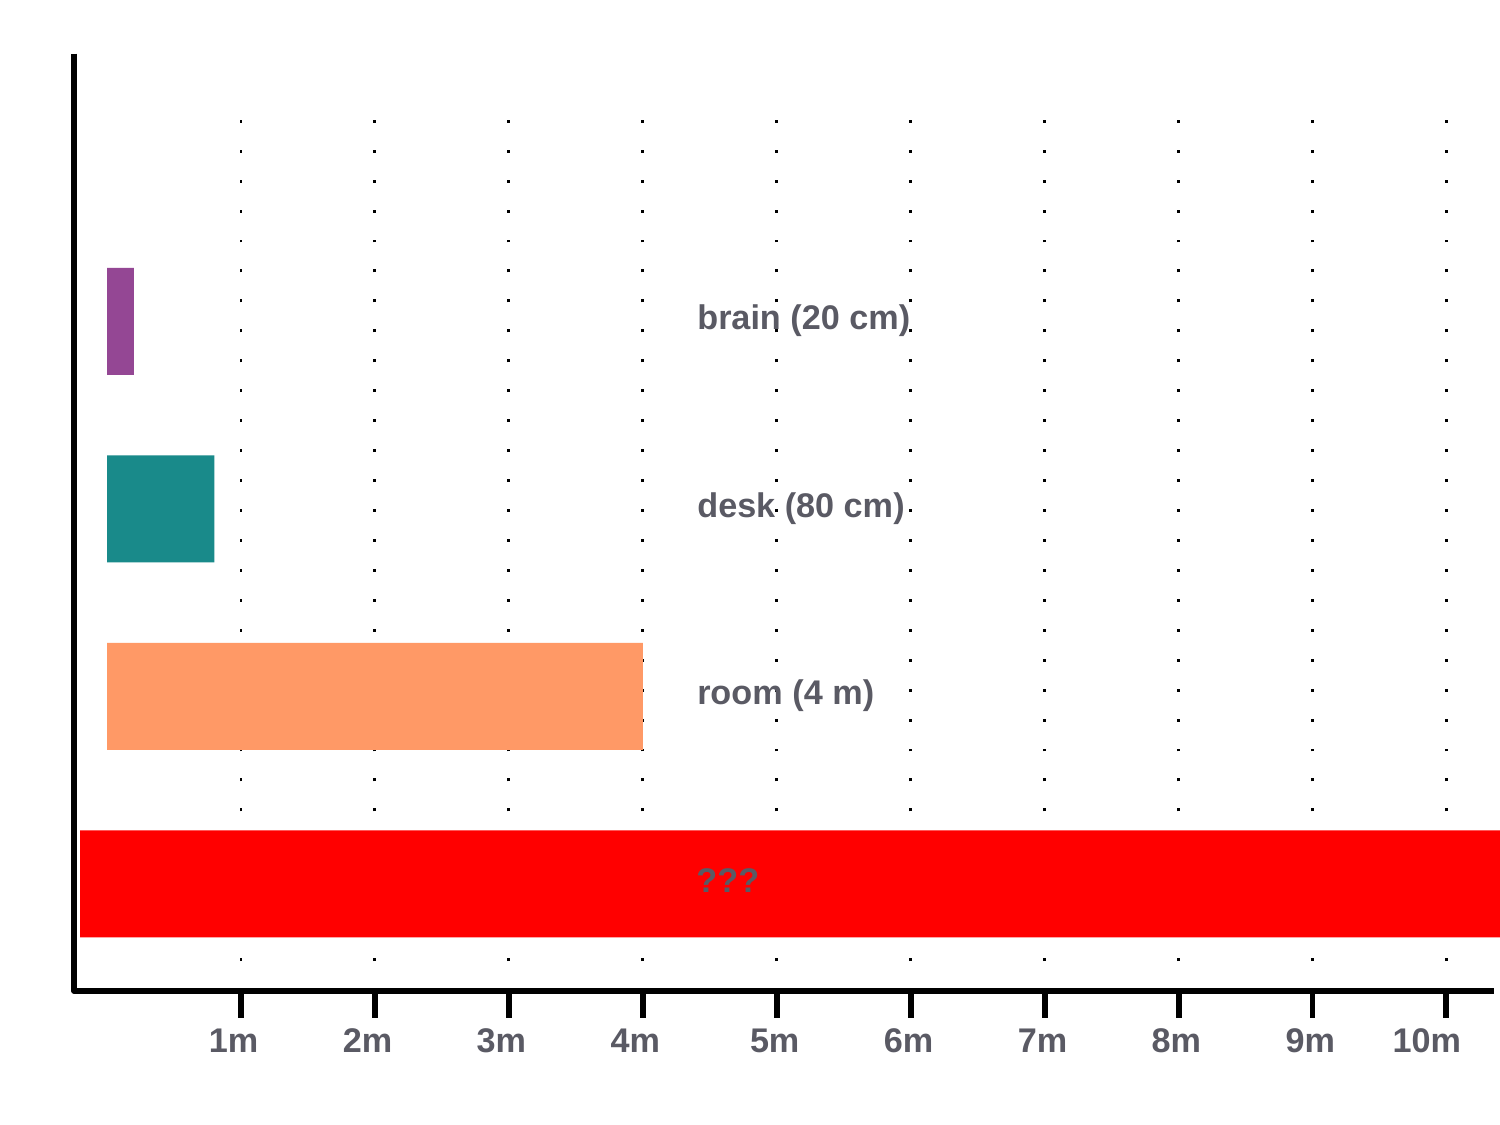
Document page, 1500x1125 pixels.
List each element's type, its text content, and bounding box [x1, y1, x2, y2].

text_box 6m [883, 1019, 992, 1059]
text_box [80, 830, 1500, 938]
text_box ??? [696, 859, 760, 898]
text_box [107, 455, 215, 563]
text_box 10m [1393, 1019, 1500, 1059]
text_box room (4 m) [697, 671, 875, 710]
text_box brain (20 cm) [697, 296, 911, 335]
text_box 8m [1151, 1019, 1259, 1059]
text_box [107, 642, 643, 750]
text_box desk (80 cm) [697, 484, 905, 523]
text_box 4m [610, 1019, 718, 1059]
text_box 7m [1017, 1019, 1125, 1059]
text_box 1m [208, 1019, 317, 1059]
text_box 5m [750, 1019, 858, 1059]
text_box 2m [342, 1019, 450, 1059]
text_box 9m [1285, 1019, 1393, 1059]
text_box 3m [476, 1019, 584, 1059]
text_box [107, 267, 134, 375]
